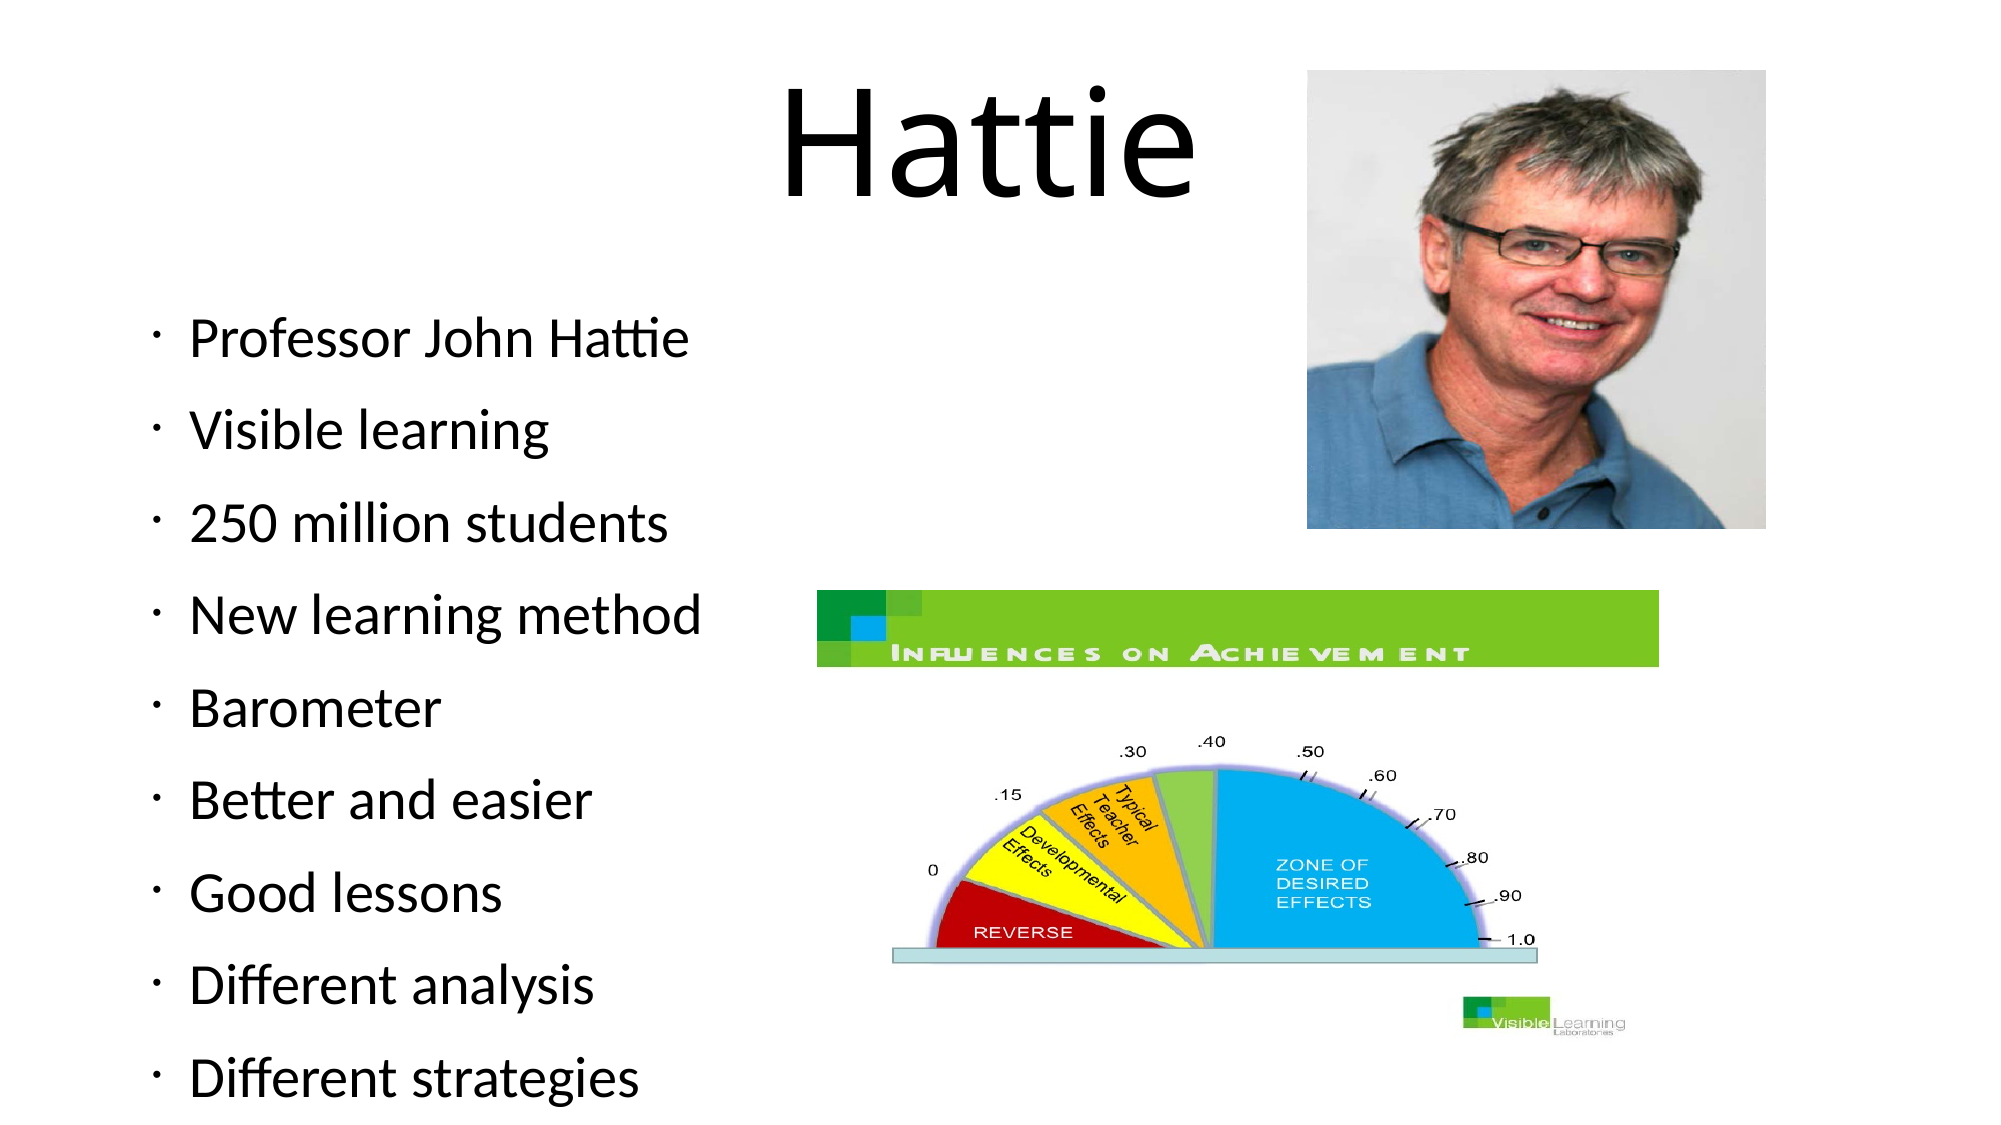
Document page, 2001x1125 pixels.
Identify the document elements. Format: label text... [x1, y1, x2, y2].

picture [1307, 70, 1766, 529]
list Professor John Hattie Visible learning 250 million students New learning method Barometer Better and easier Good lessons Different analysis Different strategies [137, 299, 1863, 1014]
title Hattie [137, 59, 1863, 278]
picture [817, 590, 1659, 1052]
